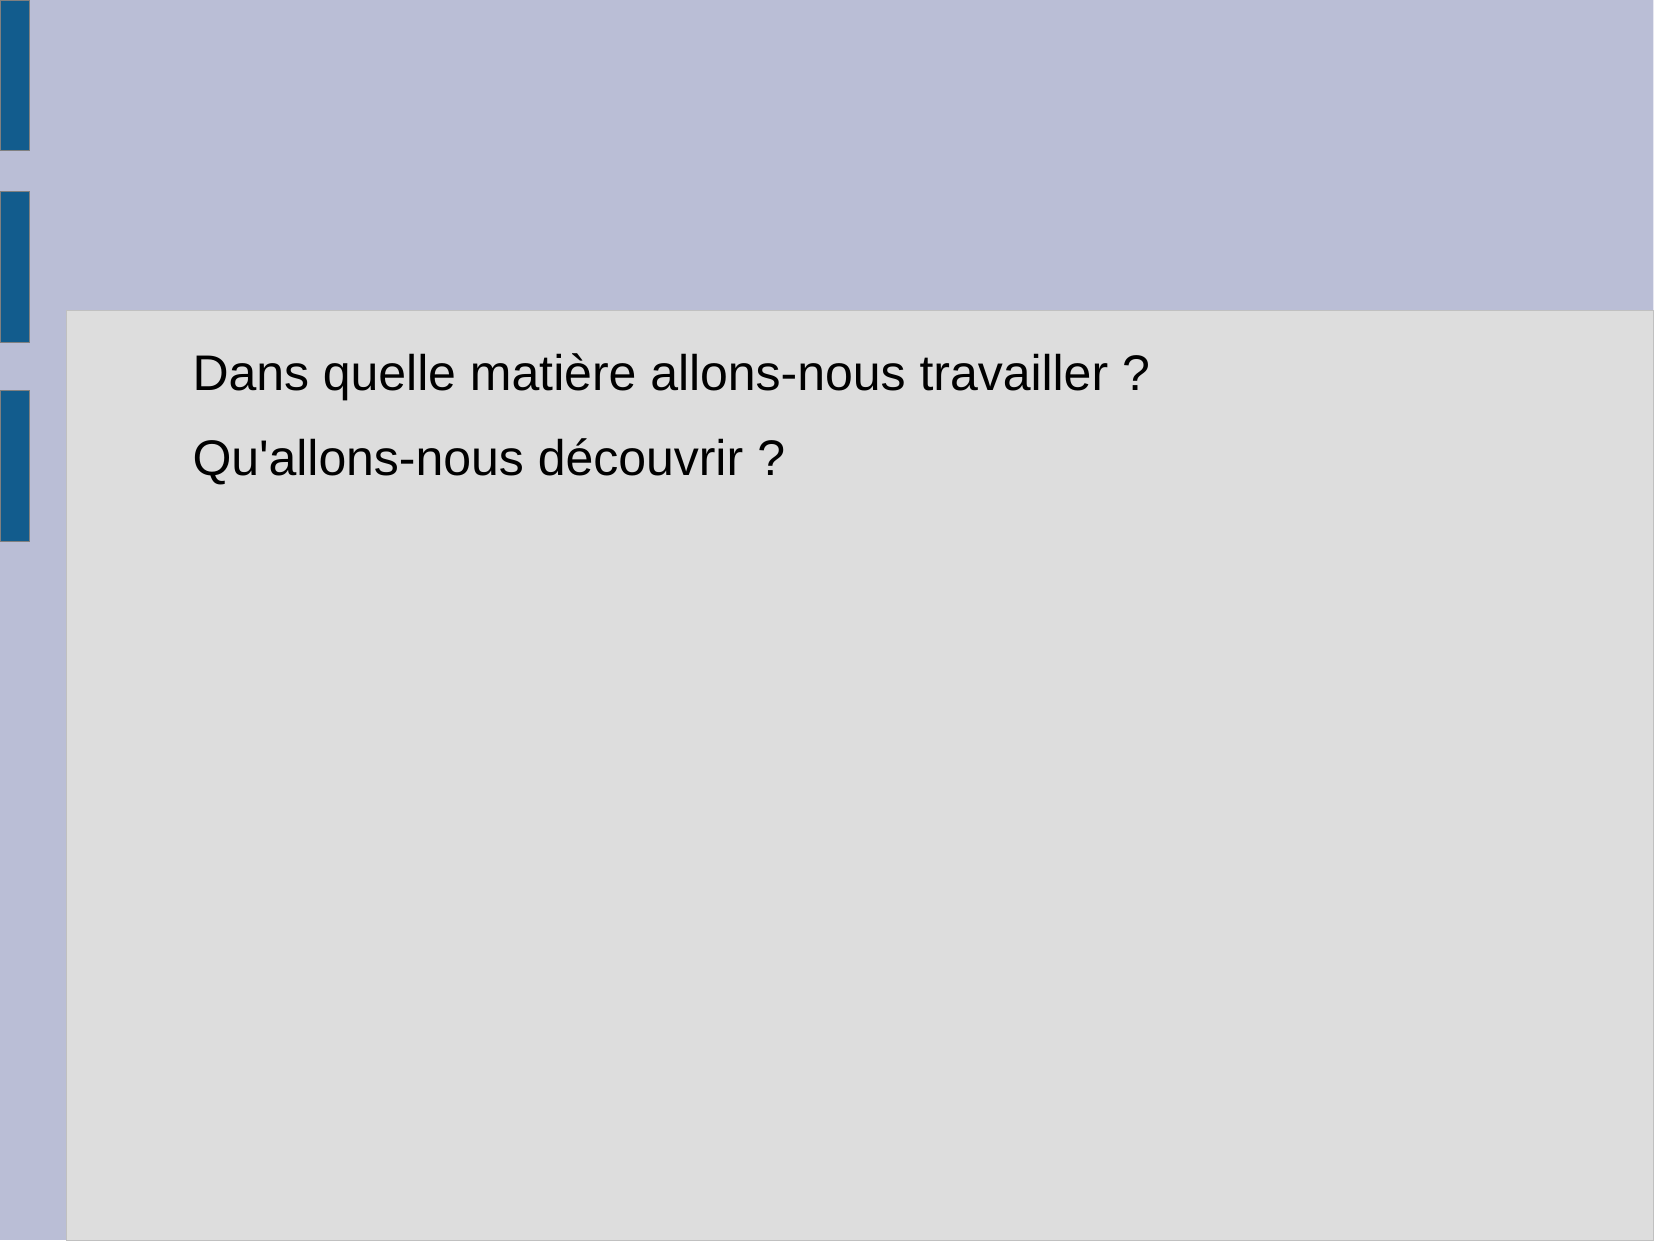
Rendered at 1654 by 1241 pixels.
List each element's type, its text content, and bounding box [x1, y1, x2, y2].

list Dans quelle matière allons-nous travailler ? Qu'allons-nous découvrir ? [121, 344, 1534, 1127]
